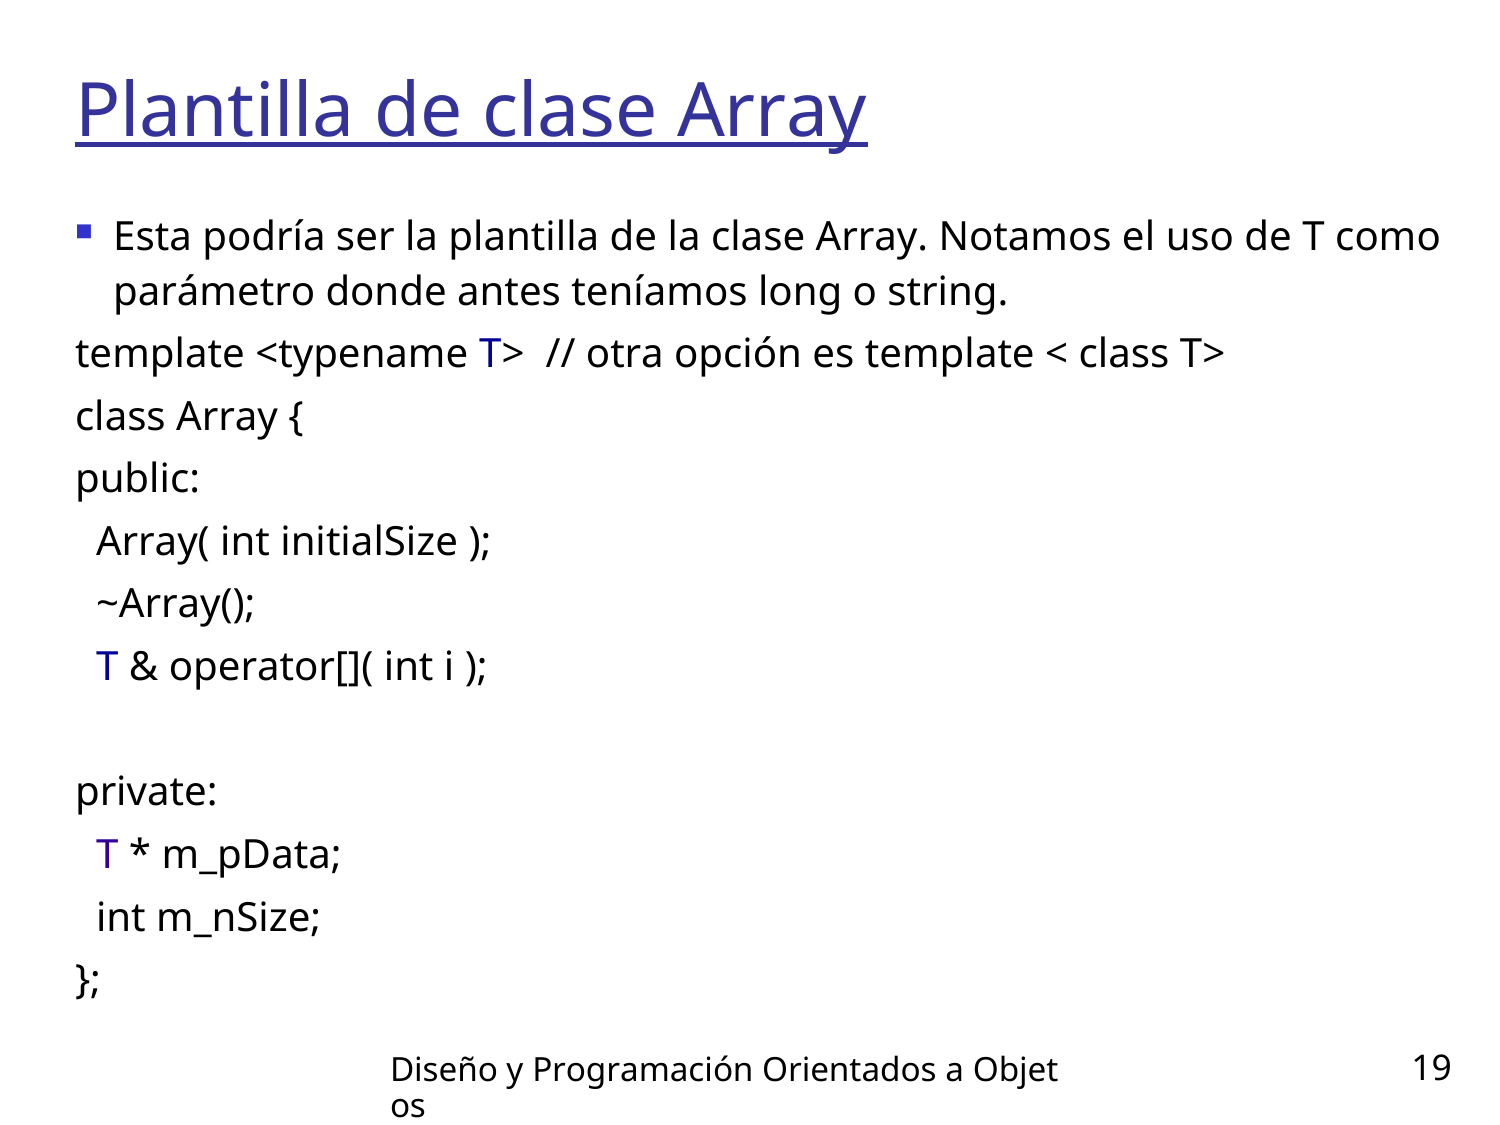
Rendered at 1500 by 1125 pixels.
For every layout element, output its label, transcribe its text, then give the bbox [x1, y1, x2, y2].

list Esta podría ser la plantilla de la clase Array. Notamos el uso de T como parámetro donde antes teníamos long o string. template <typename T> // otra opción es template < class T> class Array { public: Array( int initialSize ); ~Array(); T & operator[]( int i ); private: T * m_pData; int m_nSize; }; [75, 207, 1462, 1013]
title Plantilla de clase Array [75, 25, 1466, 188]
